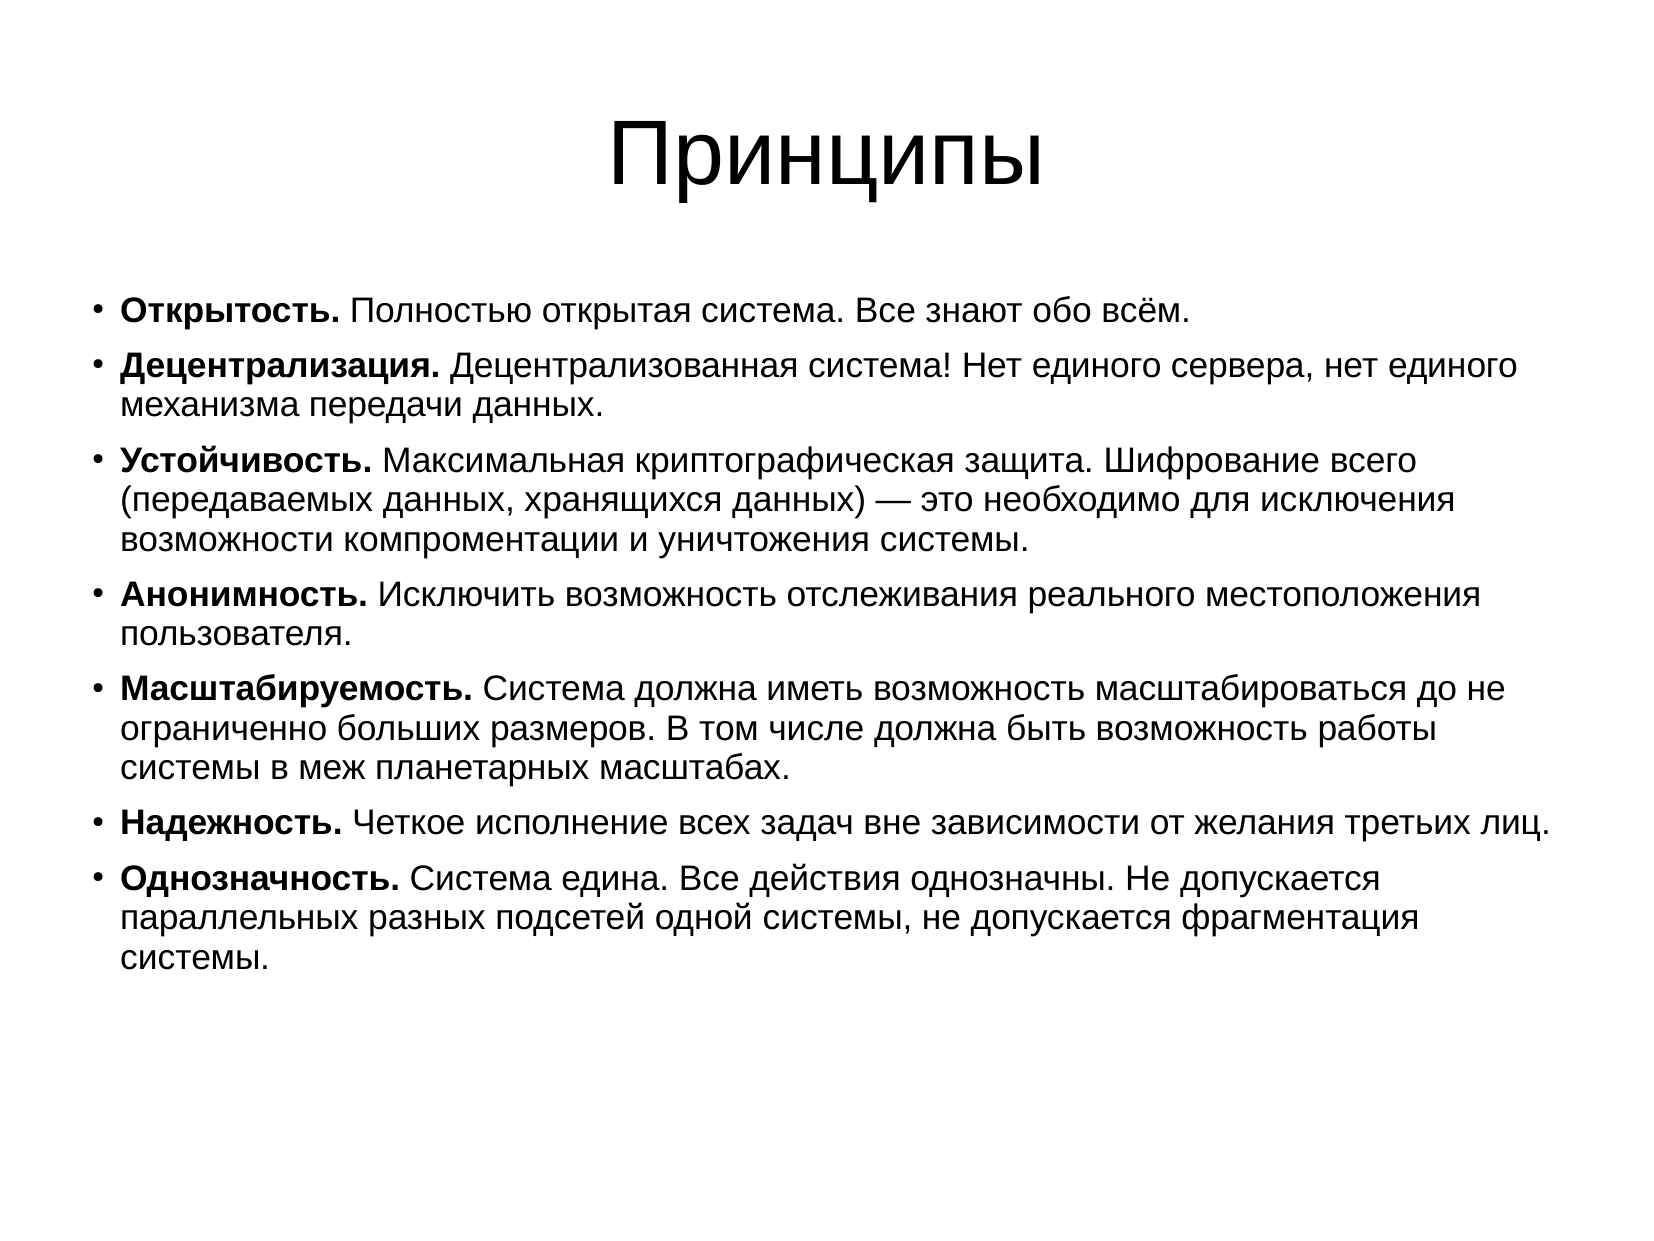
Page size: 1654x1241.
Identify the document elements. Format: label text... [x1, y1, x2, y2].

title Принципы [82, 49, 1571, 257]
list Открытость. Полностью открытая система. Все знают обо всём. Децентрализация. Децентрализованная система! Нет единого сервера, нет единого механизма передачи данных. Устойчивость. Максимальная криптографическая защита. Шифрование всего (передаваемых данных, хранящихся данных) — это необходимо для исключения возможности компроментации и уничтожения системы. Анонимность. Исключить возможность отслеживания реального местоположения пользователя. Масштабируемость. Система должна иметь возможность масштабироваться до не ограниченно больших размеров. В том числе должна быть возможность работы системы в меж планетарных масштабах. Надежность. Четкое исполнение всех задач вне зависимости от желания третьих лиц. Однозначность. Система едина. Все действия однозначны. Не допускается параллельных разных подсетей одной системы, не допускается фрагментация системы. [82, 290, 1571, 1010]
